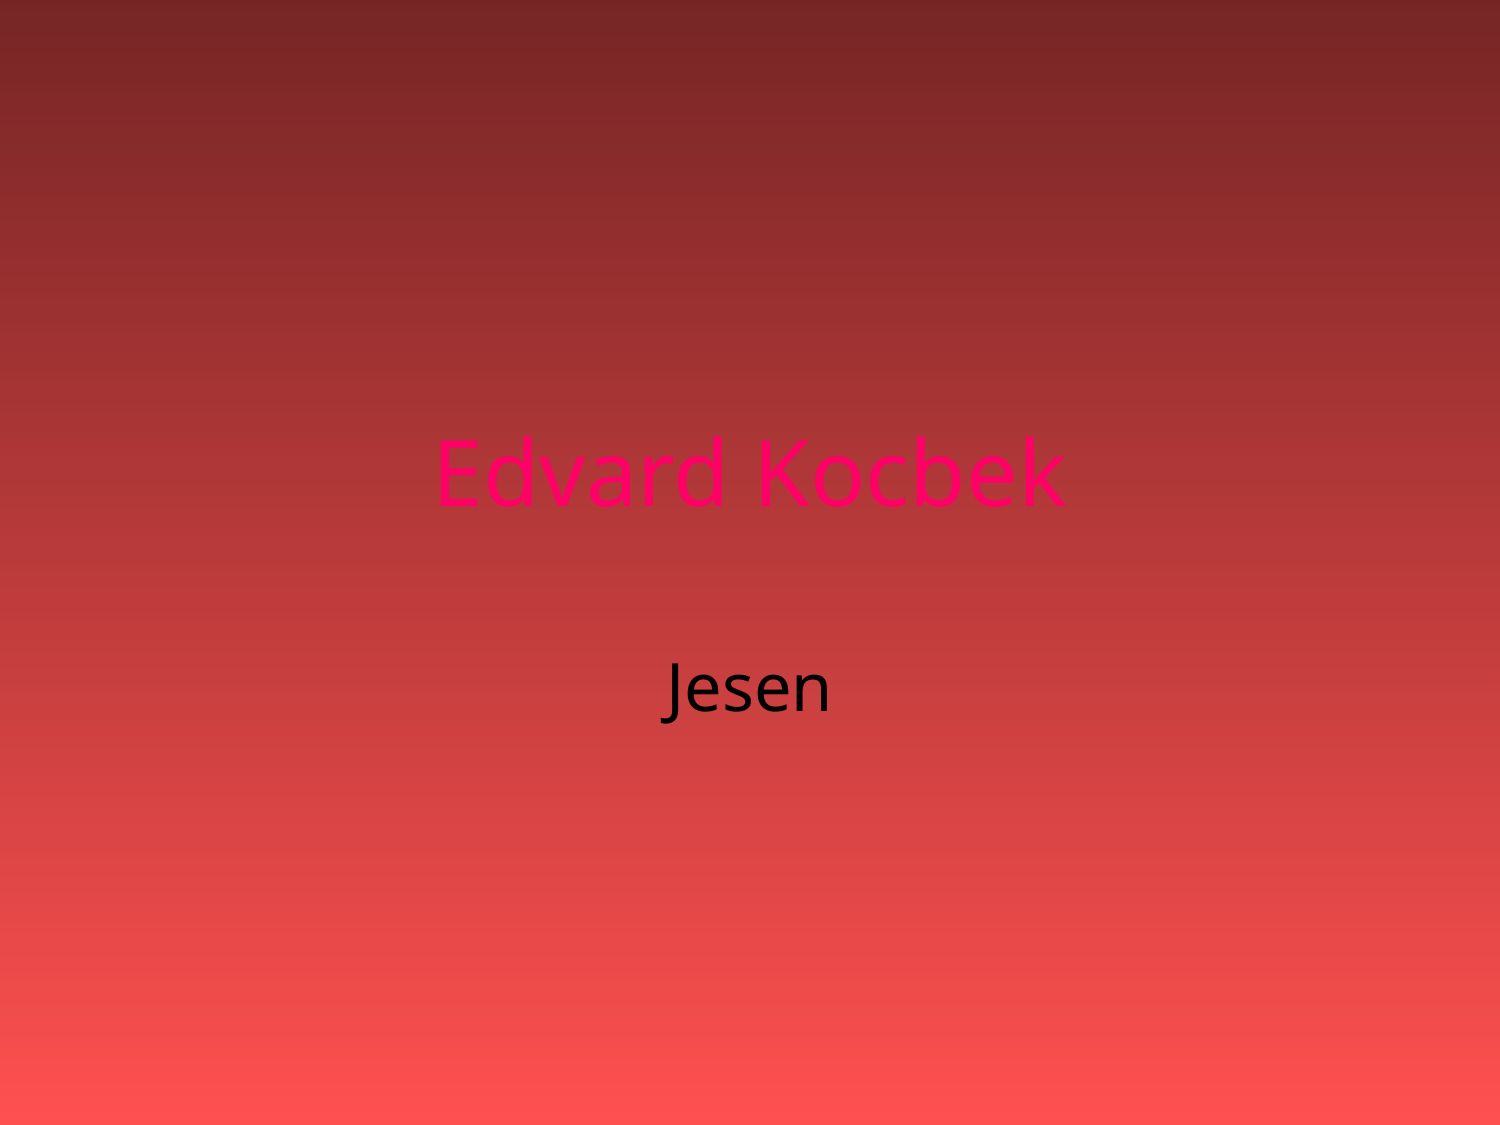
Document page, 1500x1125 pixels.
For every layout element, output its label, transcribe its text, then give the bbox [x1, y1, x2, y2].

title Edvard Kocbek [112, 349, 1388, 591]
subtitle Jesen [225, 637, 1275, 925]
